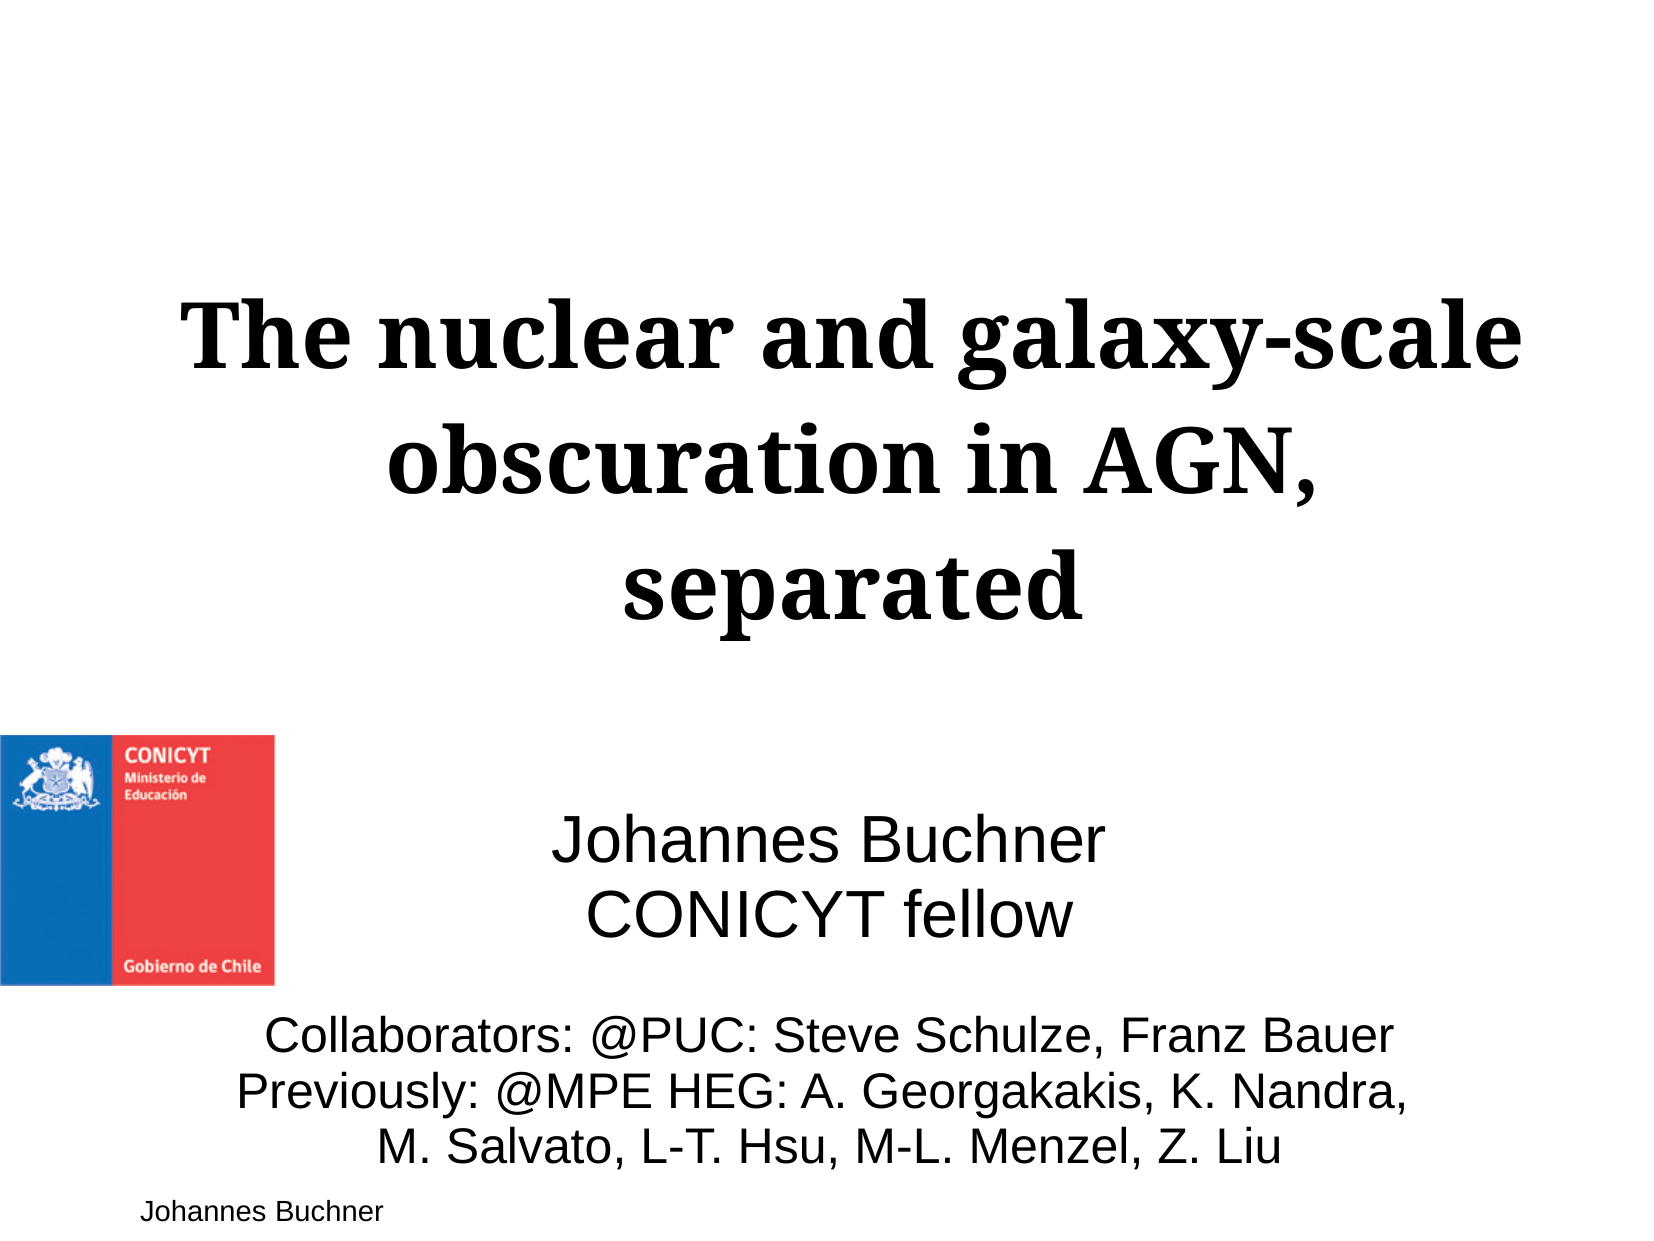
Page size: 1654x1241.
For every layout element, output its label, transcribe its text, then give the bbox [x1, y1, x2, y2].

picture [0, 735, 285, 986]
text_box Johannes Buchner CONICYT fellow Collaborators: @PUC: Steve Schulze, Franz Bauer Previously: @MPE HEG: A. Georgakakis, K. Nandra, M. Salvato, L-T. Hsu, M-L. Menzel, Z. Liu [77, 645, 1582, 1238]
title The nuclear and galaxy-scale obscuration in AGN, separated [71, 263, 1636, 654]
